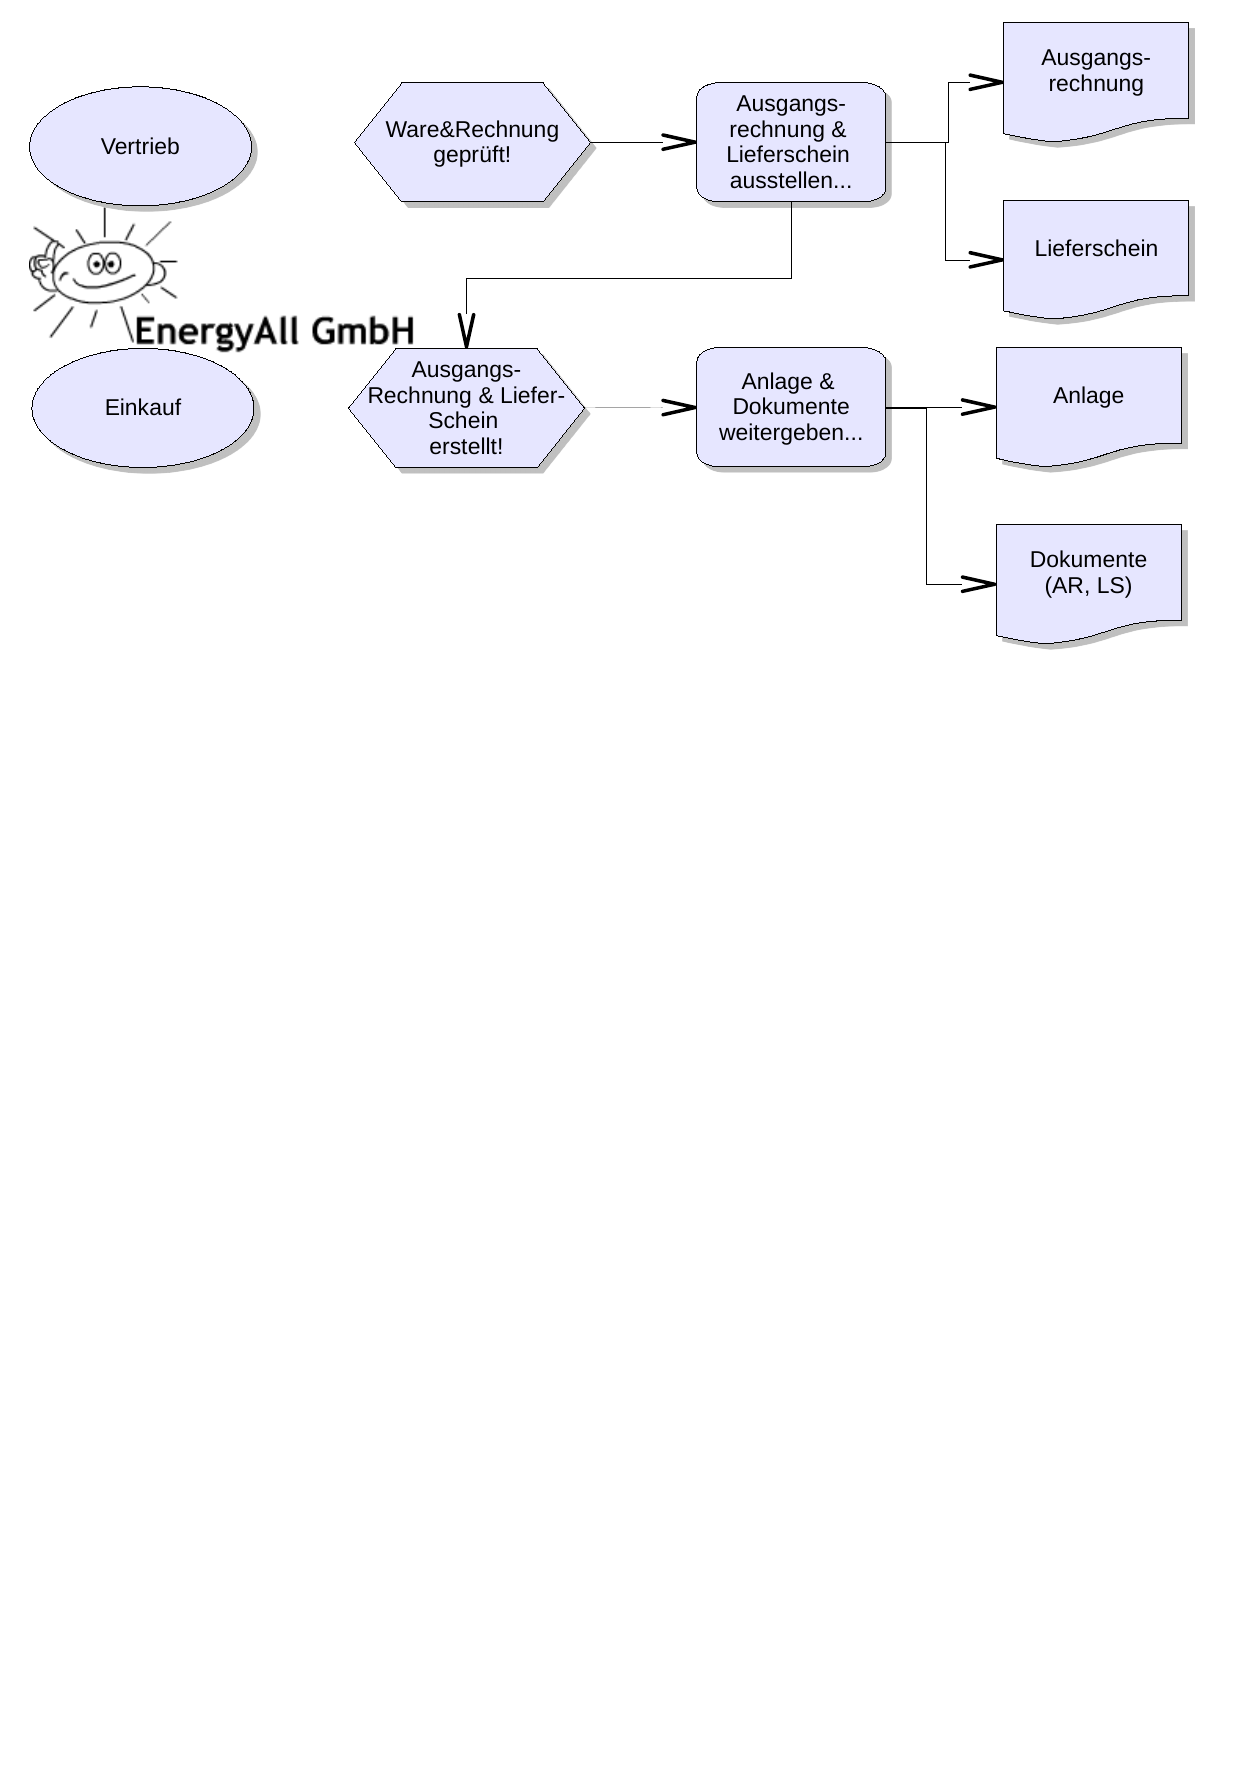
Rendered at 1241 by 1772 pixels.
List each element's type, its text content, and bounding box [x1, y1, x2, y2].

text_box Anlage & Dokumente weitergeben... [696, 347, 886, 467]
text_box Ausgangs- rechnung [1003, 22, 1189, 142]
text_box Vertrieb [29, 86, 252, 206]
picture [29, 206, 421, 357]
text_box Anlage [996, 347, 1182, 467]
text_box Dokumente (AR, LS) [996, 524, 1182, 644]
text_box Lieferschein [1003, 200, 1189, 319]
text_box Ware&Rechnung geprüft! [354, 82, 591, 202]
text_box Ausgangs- rechnung & Lieferschein ausstellen... [696, 82, 886, 202]
text_box Einkauf [31, 348, 254, 468]
text_box Ausgangs- Rechnung & Liefer- Schein erstellt! [348, 348, 585, 468]
